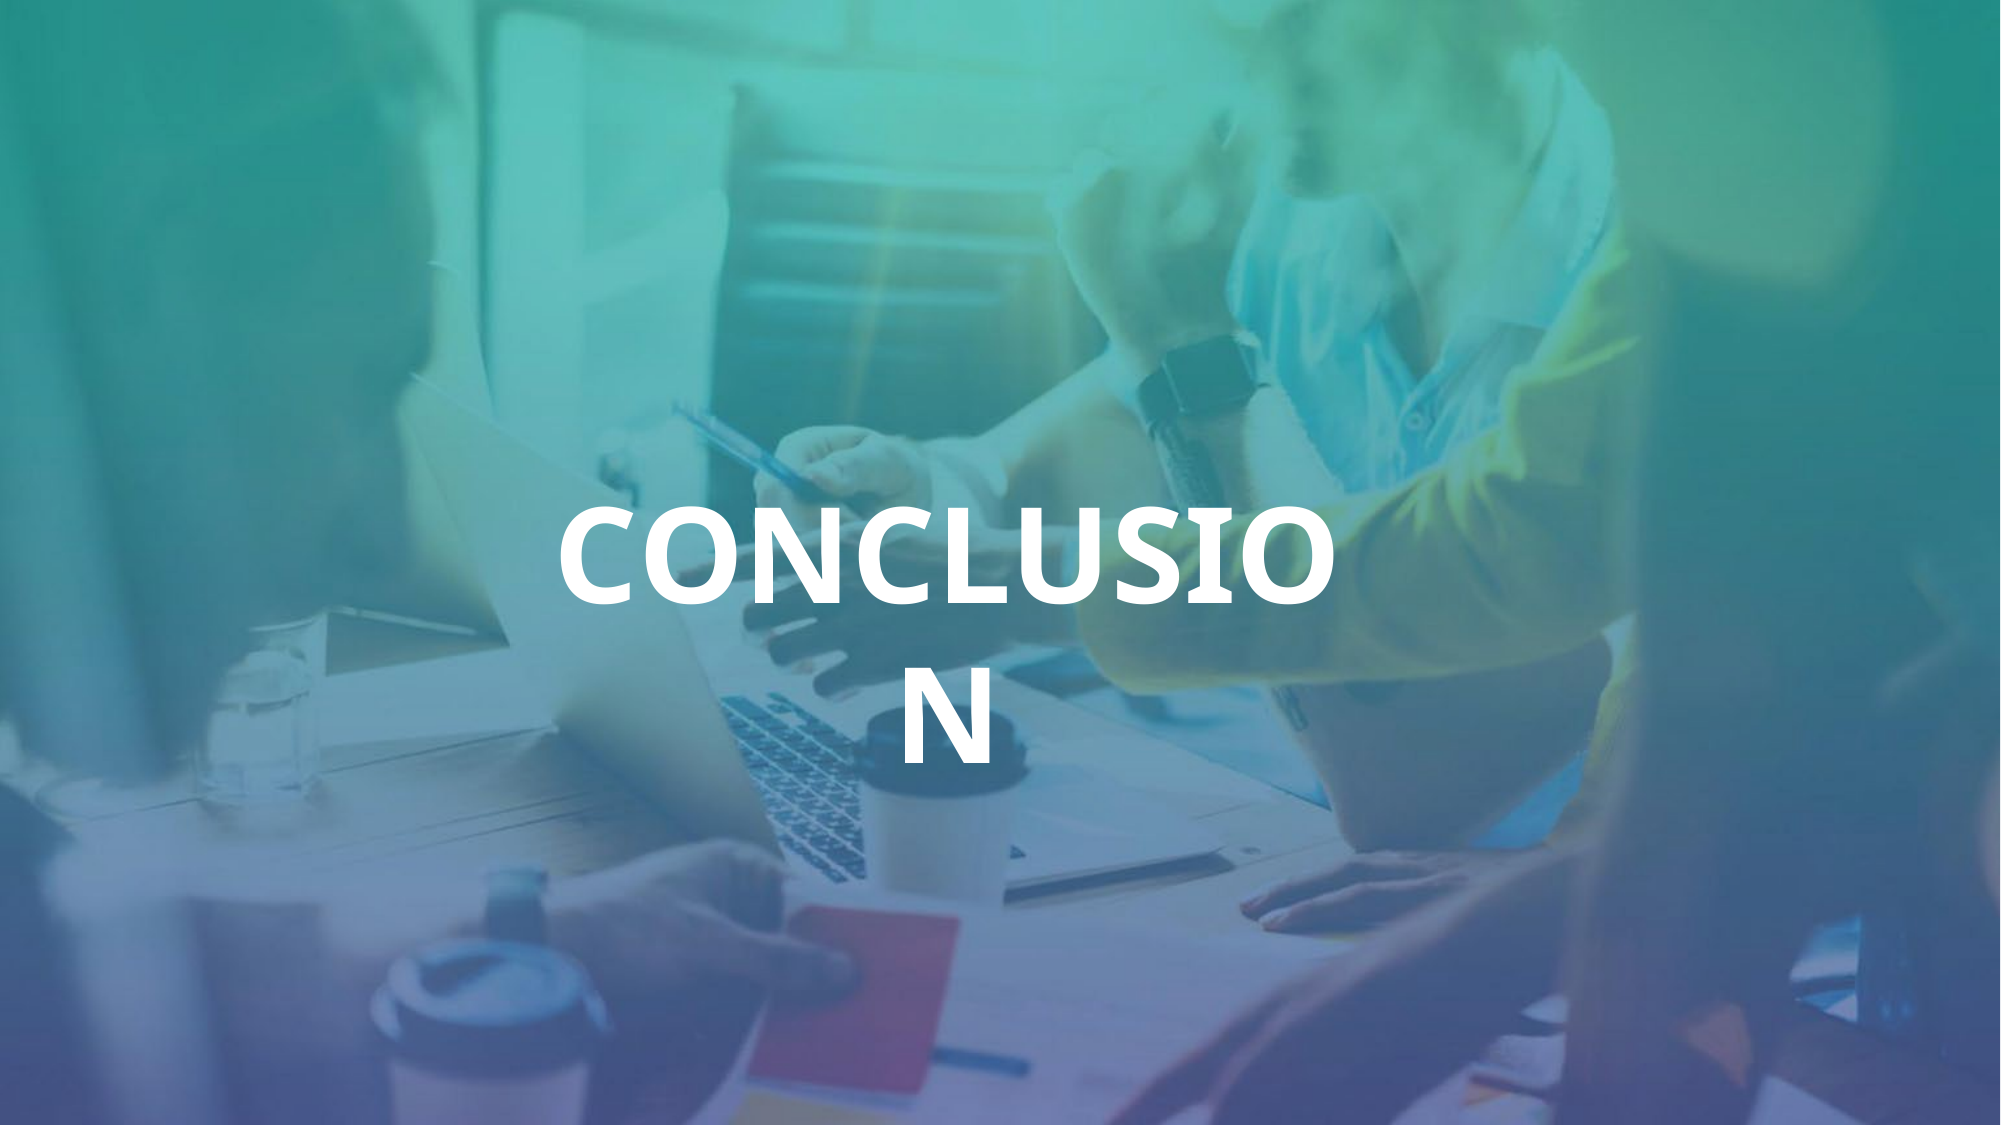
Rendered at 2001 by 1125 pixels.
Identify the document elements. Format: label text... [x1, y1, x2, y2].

title CONCLUSION [551, 468, 1449, 633]
text_box [0, 0, 2000, 1125]
